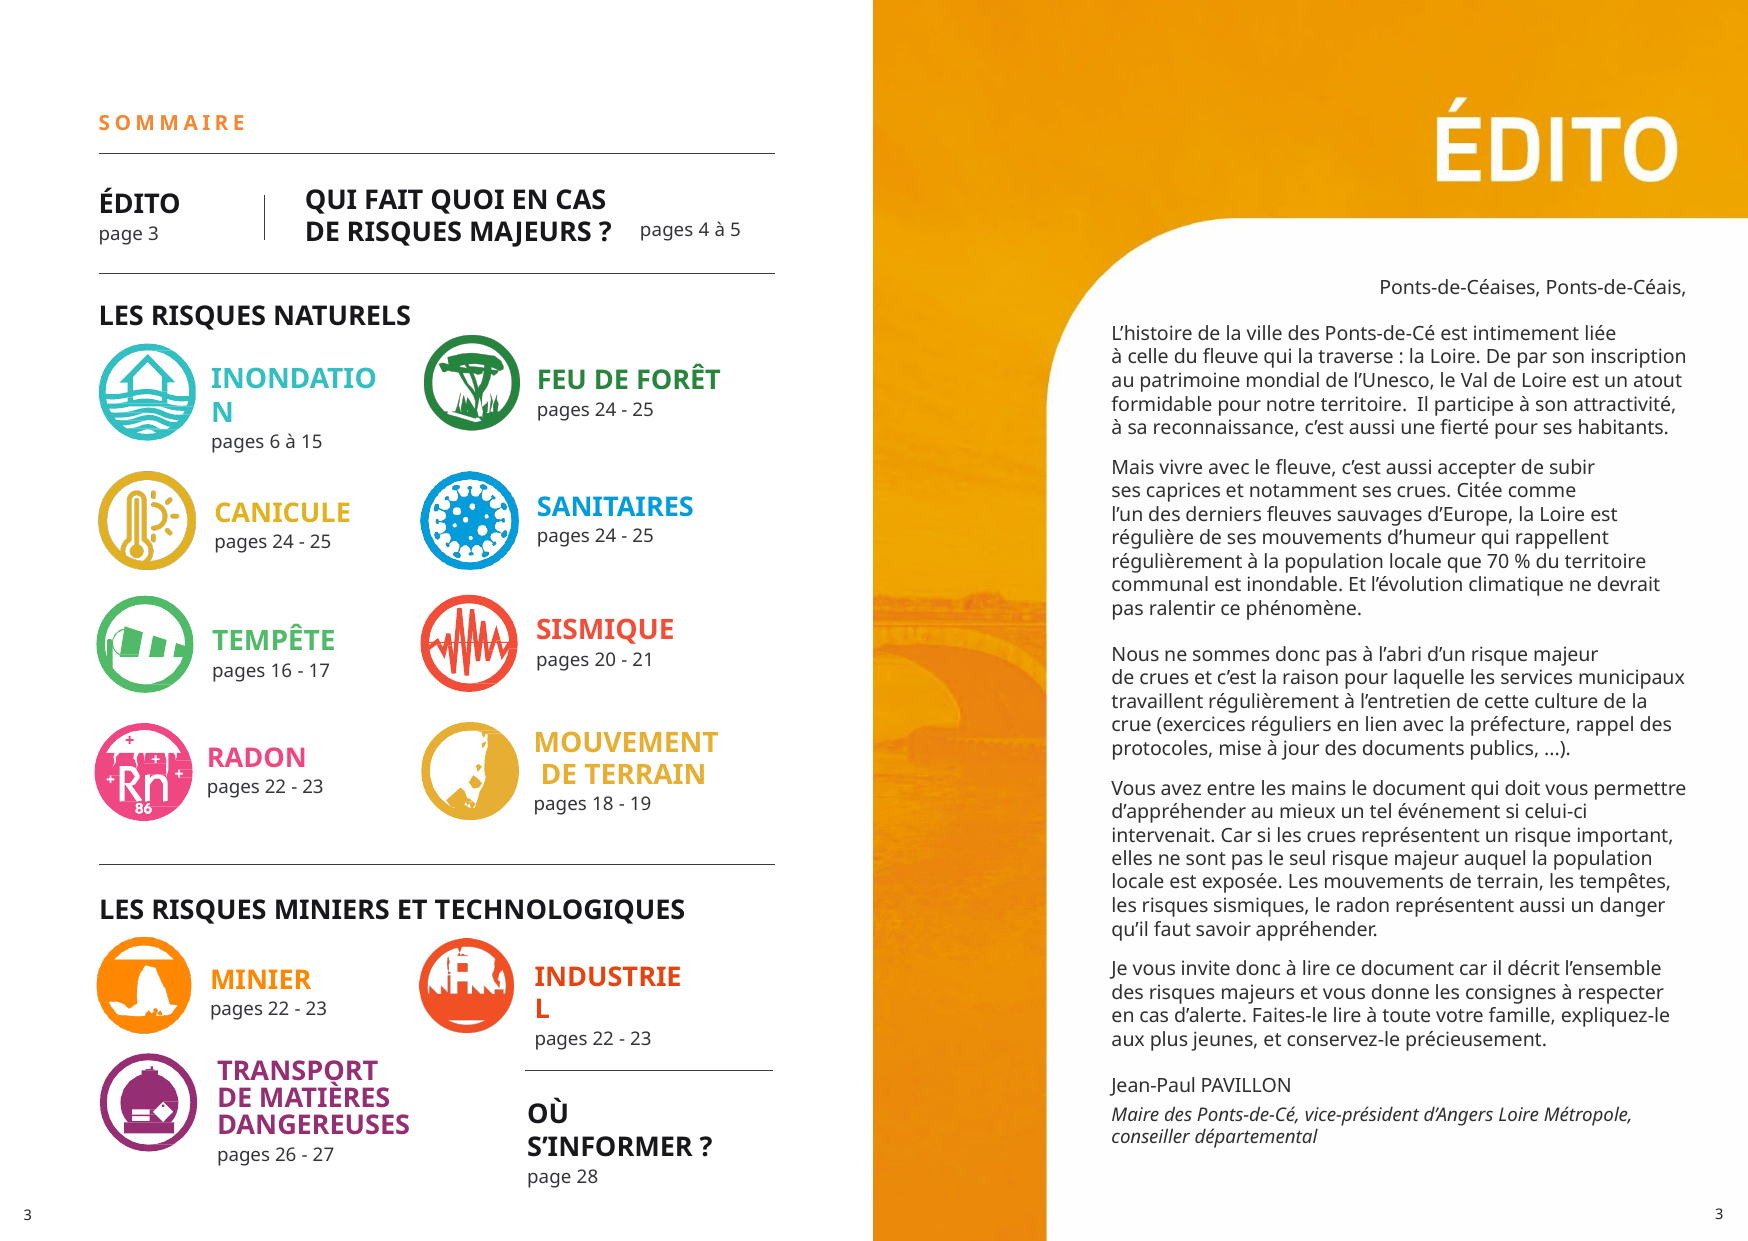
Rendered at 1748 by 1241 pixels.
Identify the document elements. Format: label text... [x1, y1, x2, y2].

picture [475, 471, 519, 512]
text_box [420, 594, 518, 692]
text_box ÉDITO page 3 [96, 181, 246, 244]
picture [479, 530, 519, 570]
text_box QUI FAIT QUOI EN CAS DE RISQUES MAJEURS ? [302, 179, 638, 247]
text_box OÙ S’INFORMER ? page 28 [525, 1089, 774, 1195]
text_box MINIER pages 22 - 23 [207, 956, 328, 1020]
text_box INDUSTRIEL pages 22 - 23 [532, 953, 689, 1050]
text_box [98, 343, 196, 441]
text_box [127, 1053, 170, 1058]
text_box SANITAIRES pages 24 - 25 [534, 483, 706, 547]
text_box MOUVEMENT DE TERRAIN pages 18 - 19 [531, 720, 721, 815]
text_box INONDATION pages 6 à 15 [208, 355, 399, 453]
text_box <numéro> [17, 1205, 62, 1226]
text_box SISMIQUE pages 20 - 21 [533, 606, 705, 671]
text_box LES RISQUES MINIERS ET TECHNOLOGIQUES [97, 890, 774, 926]
text_box Ponts-de-Céaises, Ponts-de-Céais, L’histoire de la ville des Ponts-de-Cé est intimement liée à celle du fleuve qui la traverse : la Loire. De par son inscription au patrimoine mondial de l’Unesco, le Val de Loire est un atout formidable pour notre territoire. Il participe à son attractivité, à sa reconnaissance, c’est aussi une fierté pour ses habitants. Mais vivre avec le fleuve, c’est aussi accepter de subir ses caprices et notamment ses crues. Citée comme l’un des derniers fleuves sauvages d’Europe, la Loire est régulière de ses mouvements d’humeur qui rappellent régulièrement à la population locale que 70 % du territoire communal est inondable. Et l’évolution climatique ne devrait pas ralentir ce phénomène. Nous ne sommes donc pas à l’abri d’un risque majeur de crues et c’est la raison pour laquelle les services municipaux travaillent régulièrement à l’entretien de cette culture de la crue (exercices réguliers en lien avec la préfecture, rappel des protocoles, mise à jour des documents publics, ...). Vous avez entre les mains le document qui doit vous permettre d’appréhender au mieux un tel événement si celui-ci intervenait. Car si les crues représentent un risque important, elles ne sont pas le seul risque majeur auquel la population locale est exposée. Les mouvements de terrain, les tempêtes, les risques sismiques, le radon représentent aussi un danger qu’il faut savoir appréhender. Je vous invite donc à lire ce document car il décrit l’ensemble des risques majeurs et vous donne les consignes à respecter en cas d’alerte. Faites-le lire à toute votre famille, expliquez-le aux plus jeunes, et conservez-le précieusement. Jean-Paul PAVILLON Maire des Ponts-de-Cé, vice-président d’Angers Loire Métropole, conseiller départemental [1111, 270, 1687, 1148]
text_box <numéro> [1691, 1204, 1724, 1225]
picture [420, 471, 465, 489]
picture [436, 480, 511, 562]
text_box CANICULE pages 24 - 25 [212, 489, 436, 553]
picture [873, 0, 1748, 1241]
picture [94, 467, 199, 572]
text_box TRANSPORT DE MATIÈRES DANGEREUSES pages 26 - 27 [102, 1058, 496, 1174]
text_box [94, 723, 193, 821]
text_box [421, 722, 520, 821]
text_box FEU DE FORÊT pages 24 - 25 [534, 357, 758, 421]
picture [419, 938, 514, 1034]
text_box [96, 595, 194, 693]
text_box RADON pages 22 - 23 [204, 734, 325, 798]
picture [420, 553, 459, 570]
text_box LES RISQUES NATURELS [96, 295, 574, 331]
text_box pages 4 à 5 [638, 215, 742, 241]
text_box TEMPÊTE pages 16 - 17 [210, 617, 338, 681]
picture [94, 933, 194, 1037]
picture [419, 330, 524, 433]
text_box SOMMAIRE [96, 107, 246, 160]
